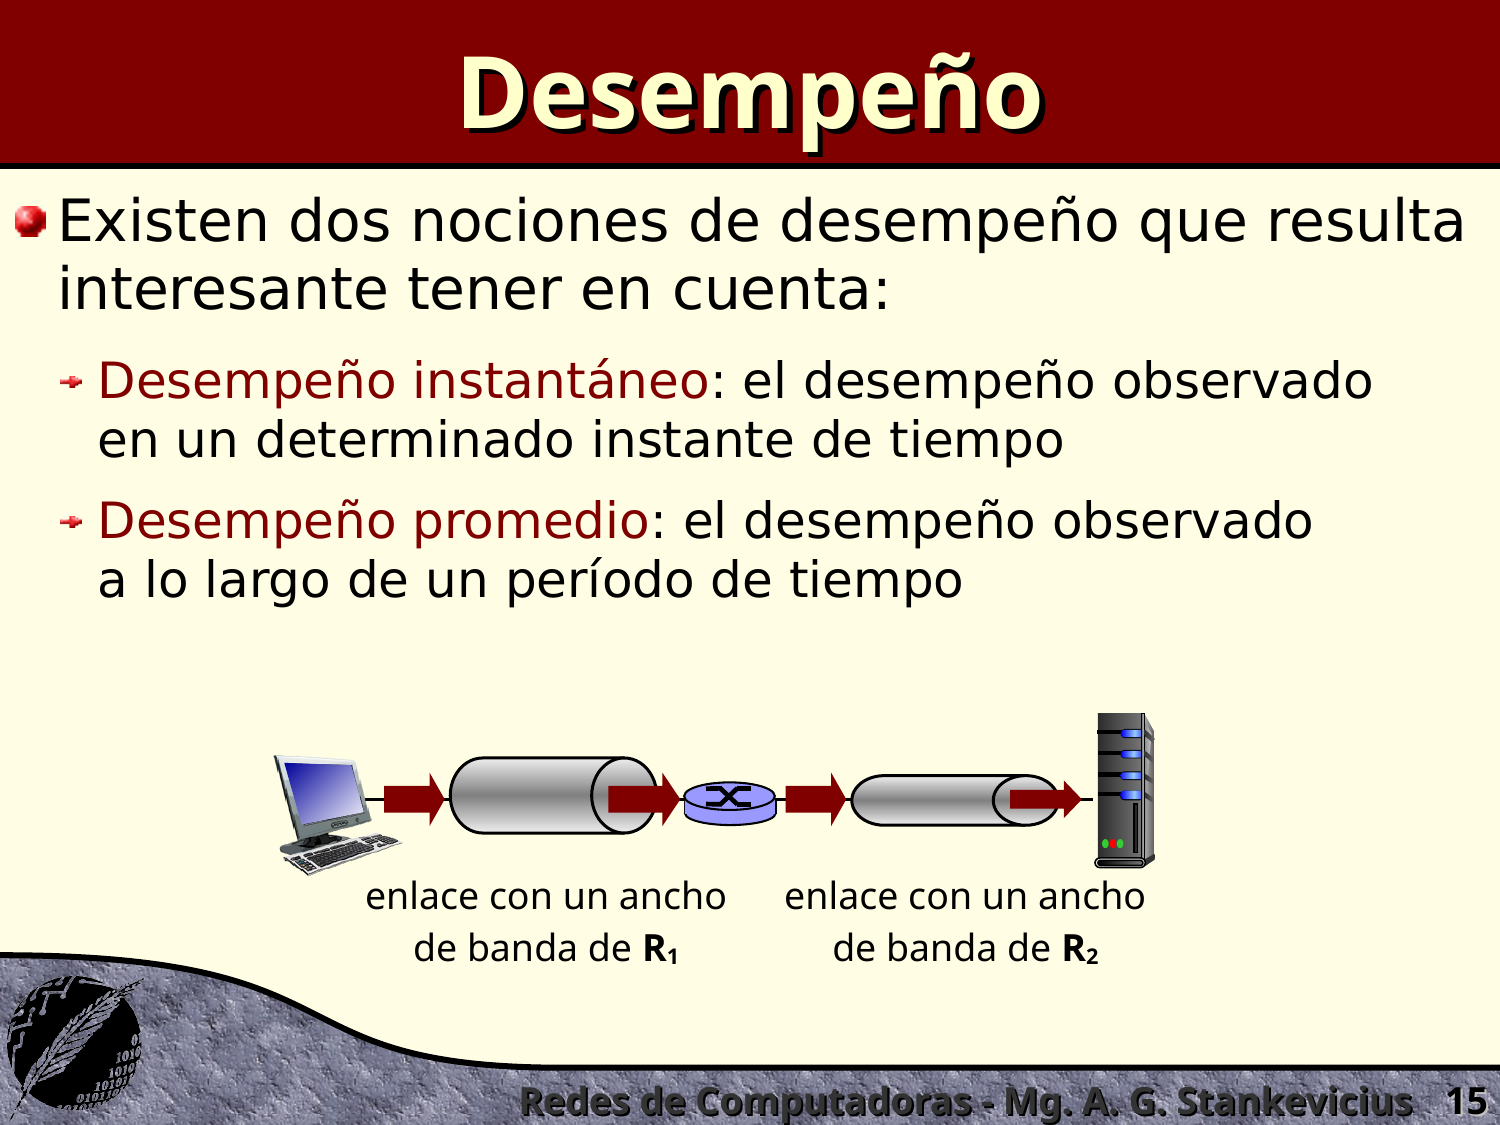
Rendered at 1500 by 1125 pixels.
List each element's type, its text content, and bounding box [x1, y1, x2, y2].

title Desempeño [15, 5, 1485, 160]
text_box [284, 762, 364, 825]
text_box [1094, 713, 1156, 868]
picture [270, 749, 434, 886]
text_box [785, 772, 847, 827]
picture [790, 1100, 795, 1110]
text_box [450, 757, 681, 834]
list Existen dos nociones de desempeño que resulta interesante tener en cuenta: Desempeño instantáneo: el desempeño observado en un determinado instante de tiempo Desempeño promedio: el desempeño observado a lo largo de un período de tiempo [0, 187, 1474, 916]
text_box enlace con un ancho de banda de R1 [350, 862, 721, 993]
picture [1047, 1100, 1054, 1110]
text_box [434, 780, 445, 819]
text_box [851, 775, 1082, 826]
text_box [684, 782, 776, 826]
text_box enlace con un ancho de banda de R2 [769, 862, 1141, 994]
picture [0, 959, 1500, 1125]
